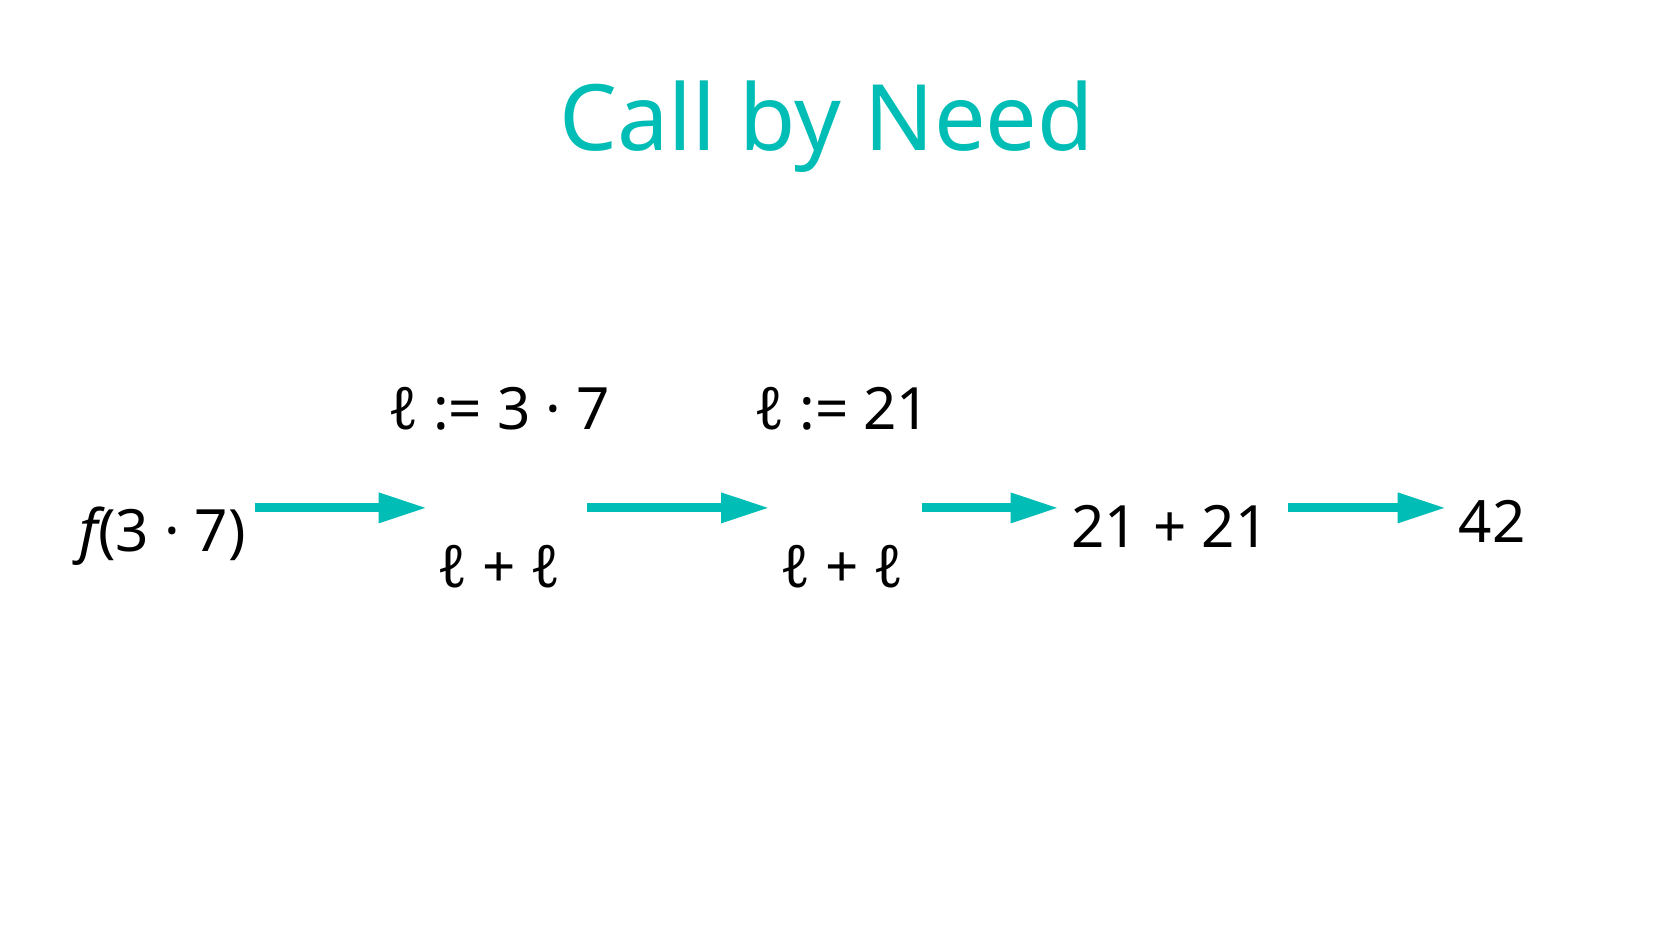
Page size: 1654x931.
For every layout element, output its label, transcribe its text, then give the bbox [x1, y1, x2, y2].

text_box ℓ := 21 ℓ + ℓ [739, 359, 947, 550]
title Call by Need [82, 37, 1571, 193]
text_box f(3 · 7) [64, 482, 258, 556]
text_box ℓ := 3 · 7 ℓ + ℓ [373, 359, 626, 550]
text_box 42 [1444, 472, 1542, 546]
text_box 21 + 21 [1057, 478, 1286, 552]
